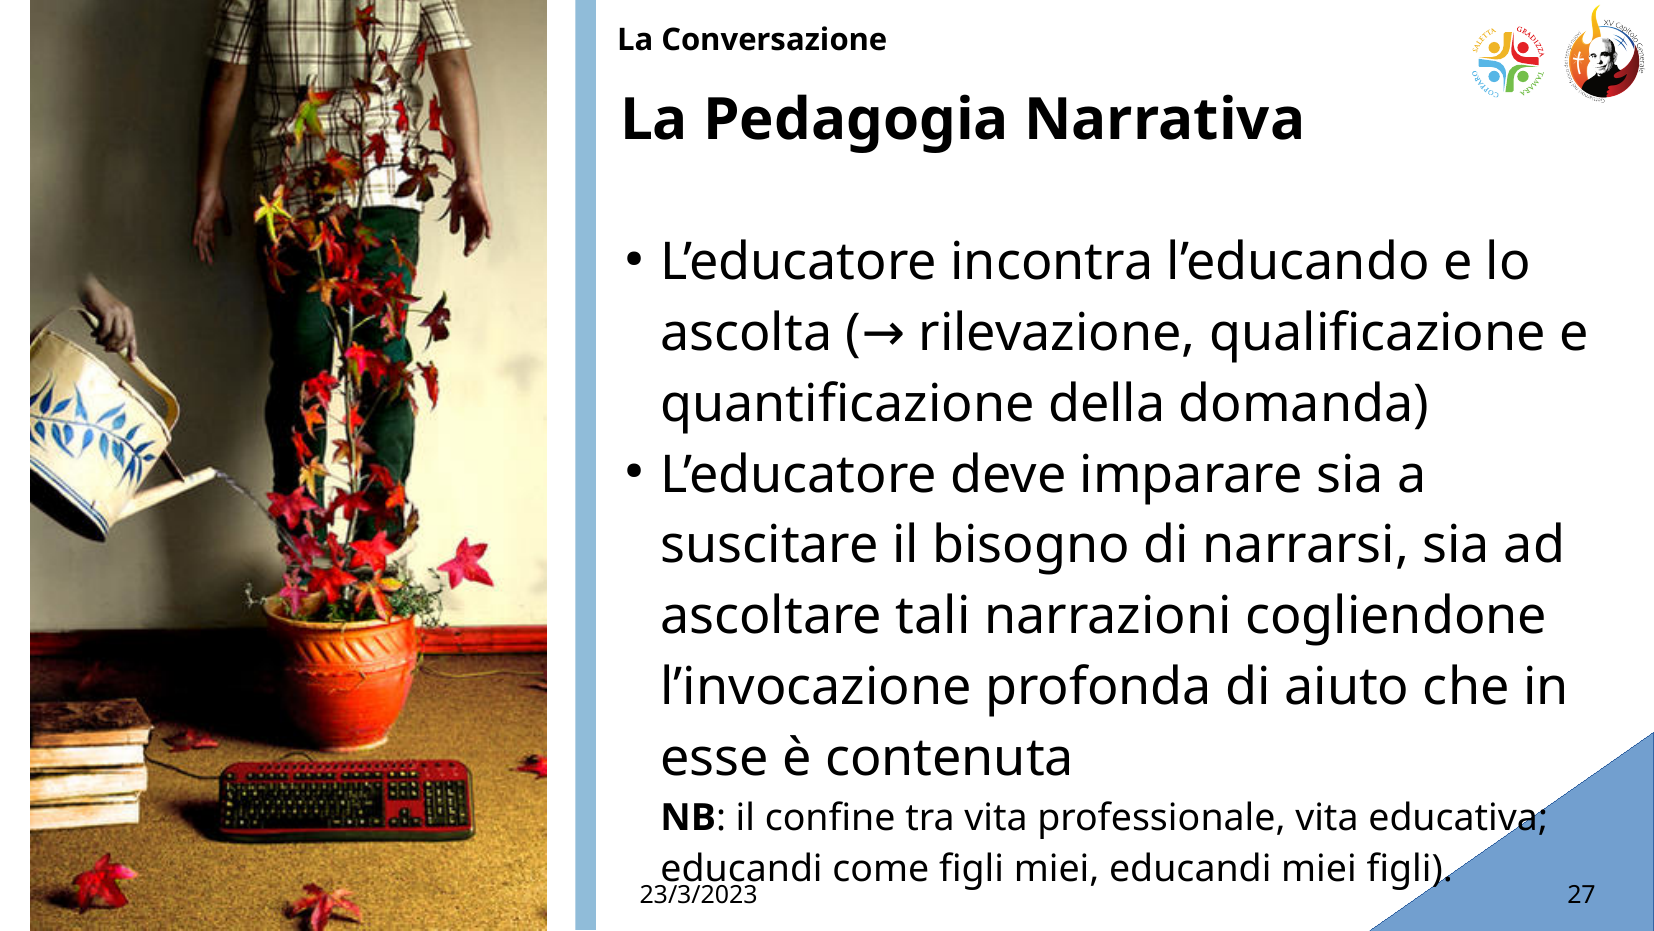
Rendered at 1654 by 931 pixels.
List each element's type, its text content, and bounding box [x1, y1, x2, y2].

title La Pedagogia Narrativa [620, 88, 1617, 160]
picture [30, 0, 547, 931]
subtitle L’educatore incontra l’educando e lo ascolta (→ rilevazione, qualificazione e quantificazione della domanda) L’educatore deve imparare sia a suscitare il bisogno di narrarsi, sia ad ascoltare tali narrazioni cogliendone l’invocazione profonda di aiuto che in esse è contenuta NB: il confine tra vita professionale, vita educativa; educandi come figli miei, educandi miei figli). [624, 224, 1602, 886]
text_box La Conversazione [602, 9, 1335, 63]
picture [1563, 4, 1646, 103]
